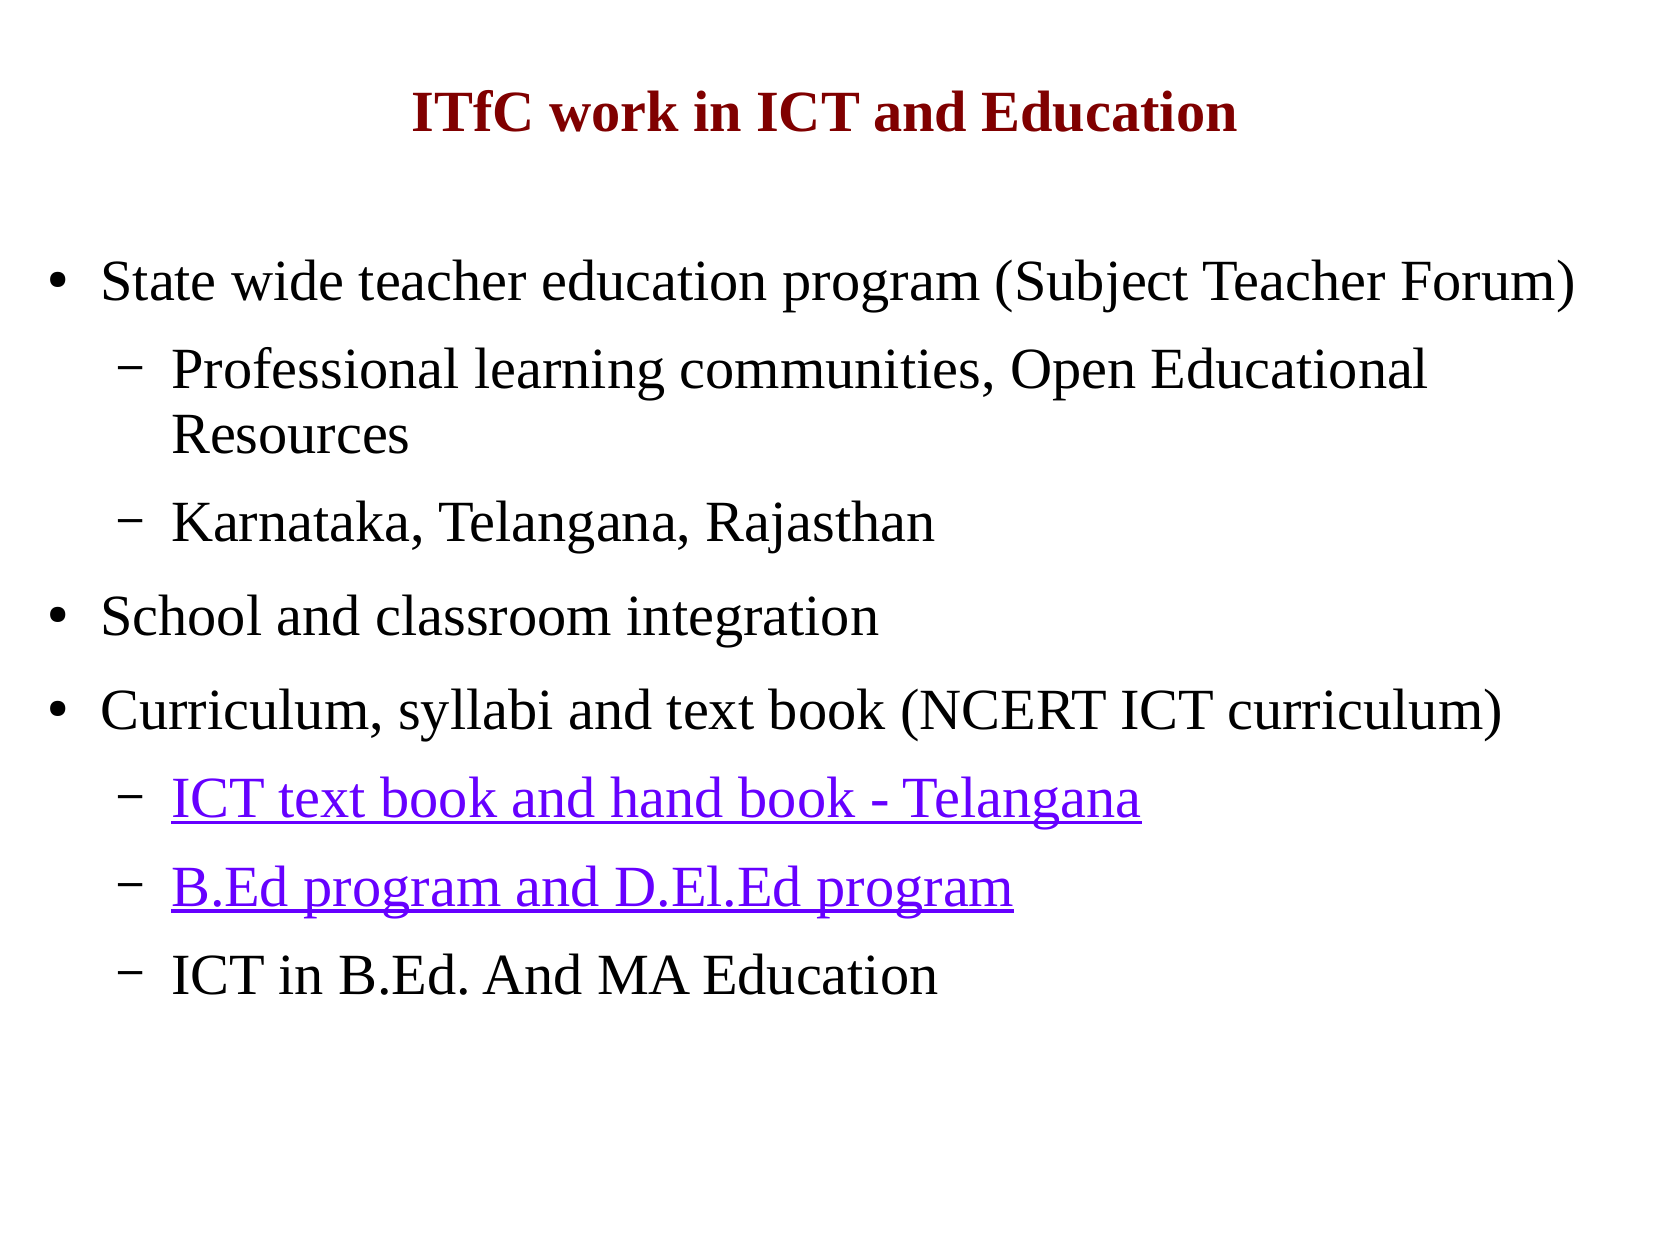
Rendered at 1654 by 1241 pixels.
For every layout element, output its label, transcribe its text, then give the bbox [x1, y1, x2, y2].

list State wide teacher education program (Subject Teacher Forum) Professional learning communities, Open Educational Resources Karnataka, Telangana, Rajasthan School and classroom integration Curriculum, syllabi and text book (NCERT ICT curriculum) ICT text book and hand book - Telangana B.Ed program and D.El.Ed program ICT in B.Ed. And MA Education [29, 248, 1597, 1239]
title ITfC work in ICT and Education [15, 8, 1636, 216]
